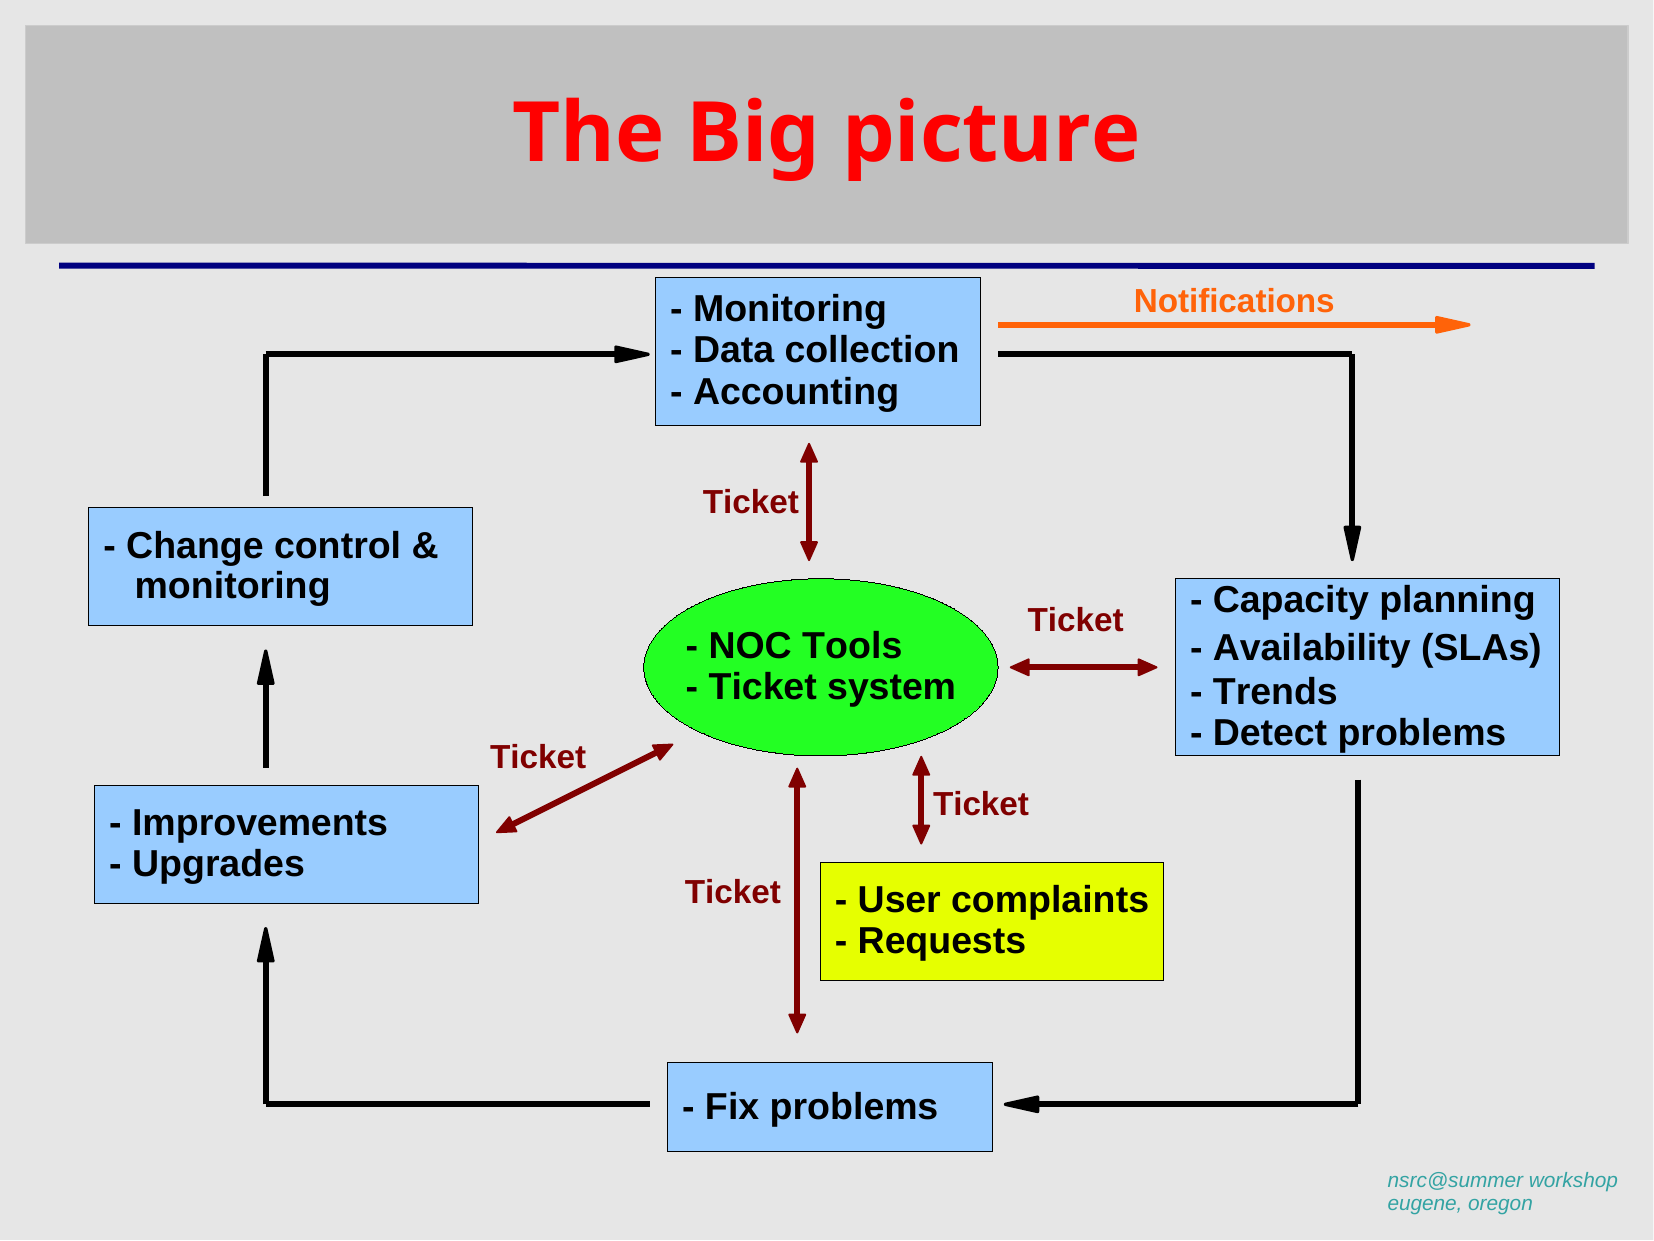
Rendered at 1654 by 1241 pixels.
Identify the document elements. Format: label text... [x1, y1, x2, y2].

text_box Ticket [915, 774, 1063, 833]
text_box Notifications [1116, 271, 1353, 330]
text_box Ticket [667, 862, 815, 921]
text_box - Change control & monitoring [88, 507, 473, 626]
title The Big picture [121, 47, 1532, 211]
text_box - NOC Tools - Ticket system [643, 578, 999, 756]
text_box Ticket [472, 727, 621, 786]
text_box - Improvements - Upgrades [94, 785, 479, 904]
text_box - Fix problems [667, 1062, 993, 1152]
text_box Ticket [685, 472, 833, 531]
text_box Ticket [1009, 590, 1158, 655]
text_box - User complaints - Requests [820, 862, 1164, 981]
text_box - Capacity planning - Availability (SLAs)‏ - Trends - Detect problems [1175, 578, 1560, 756]
text_box - Monitoring - Data collection - Accounting [655, 277, 981, 426]
